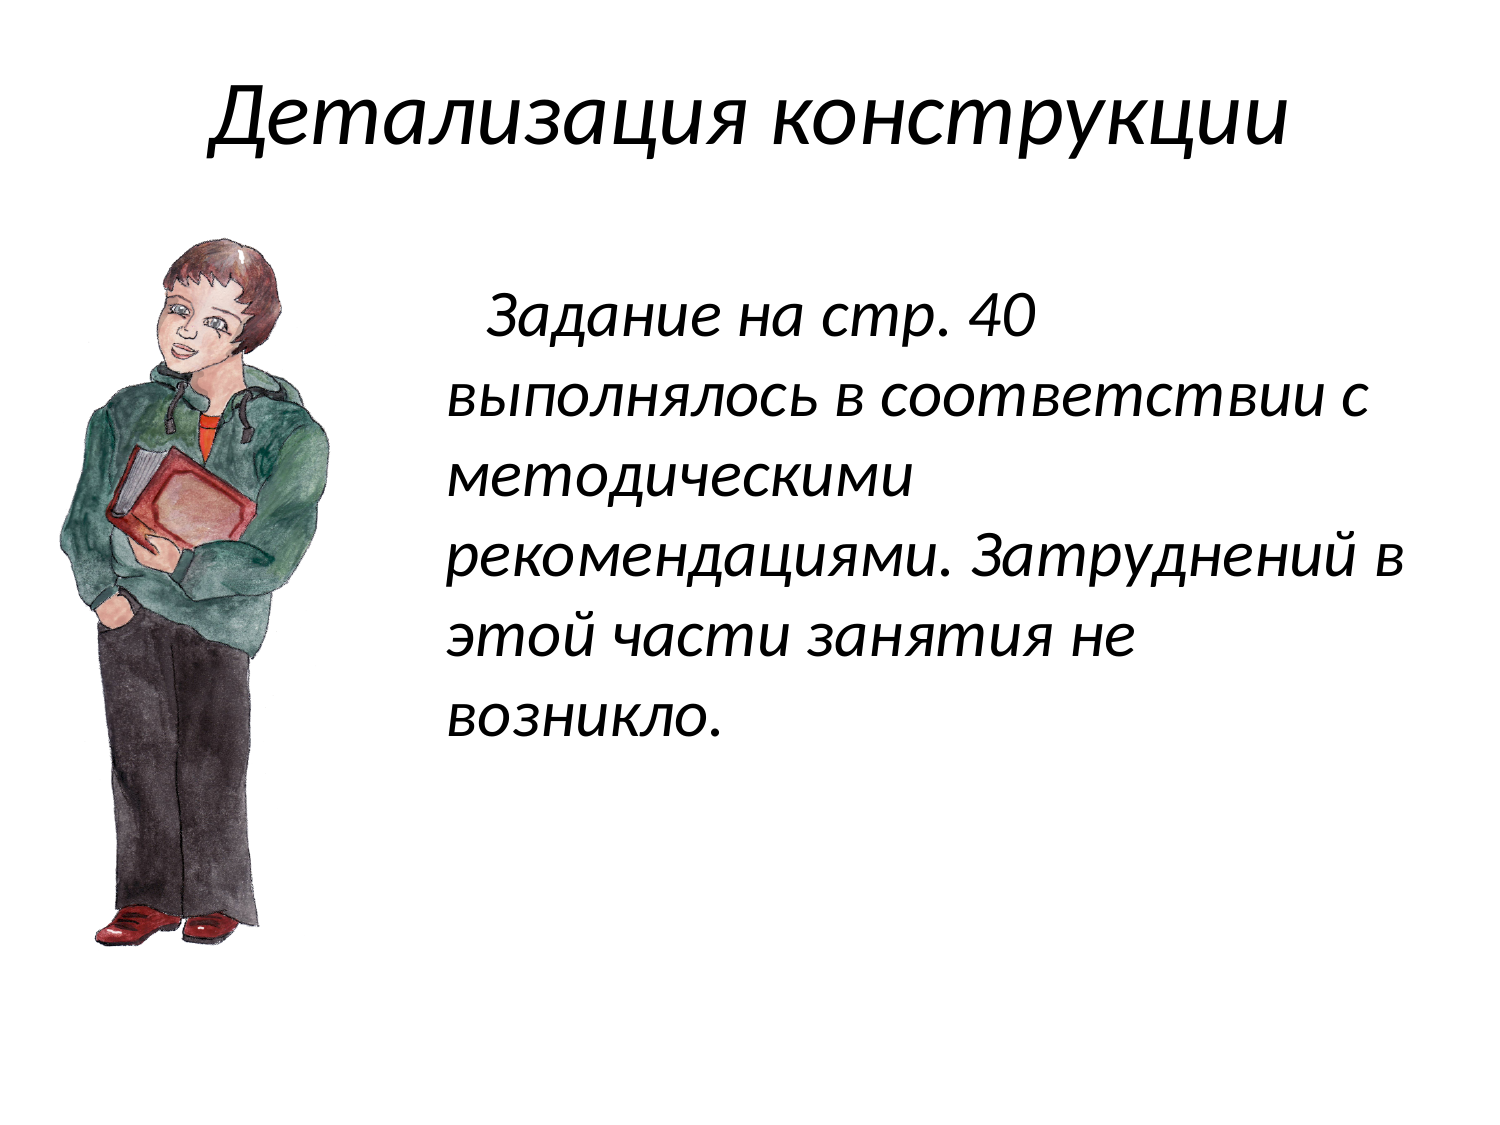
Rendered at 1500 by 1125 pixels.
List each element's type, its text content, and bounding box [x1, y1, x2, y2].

list Задание на стр. 40 выполнялось в соответствии с методическими рекомендациями. Затруднений в этой части занятия не возникло. [431, 262, 1425, 1005]
title Детализация конструкции [75, 45, 1425, 233]
picture [53, 231, 337, 953]
